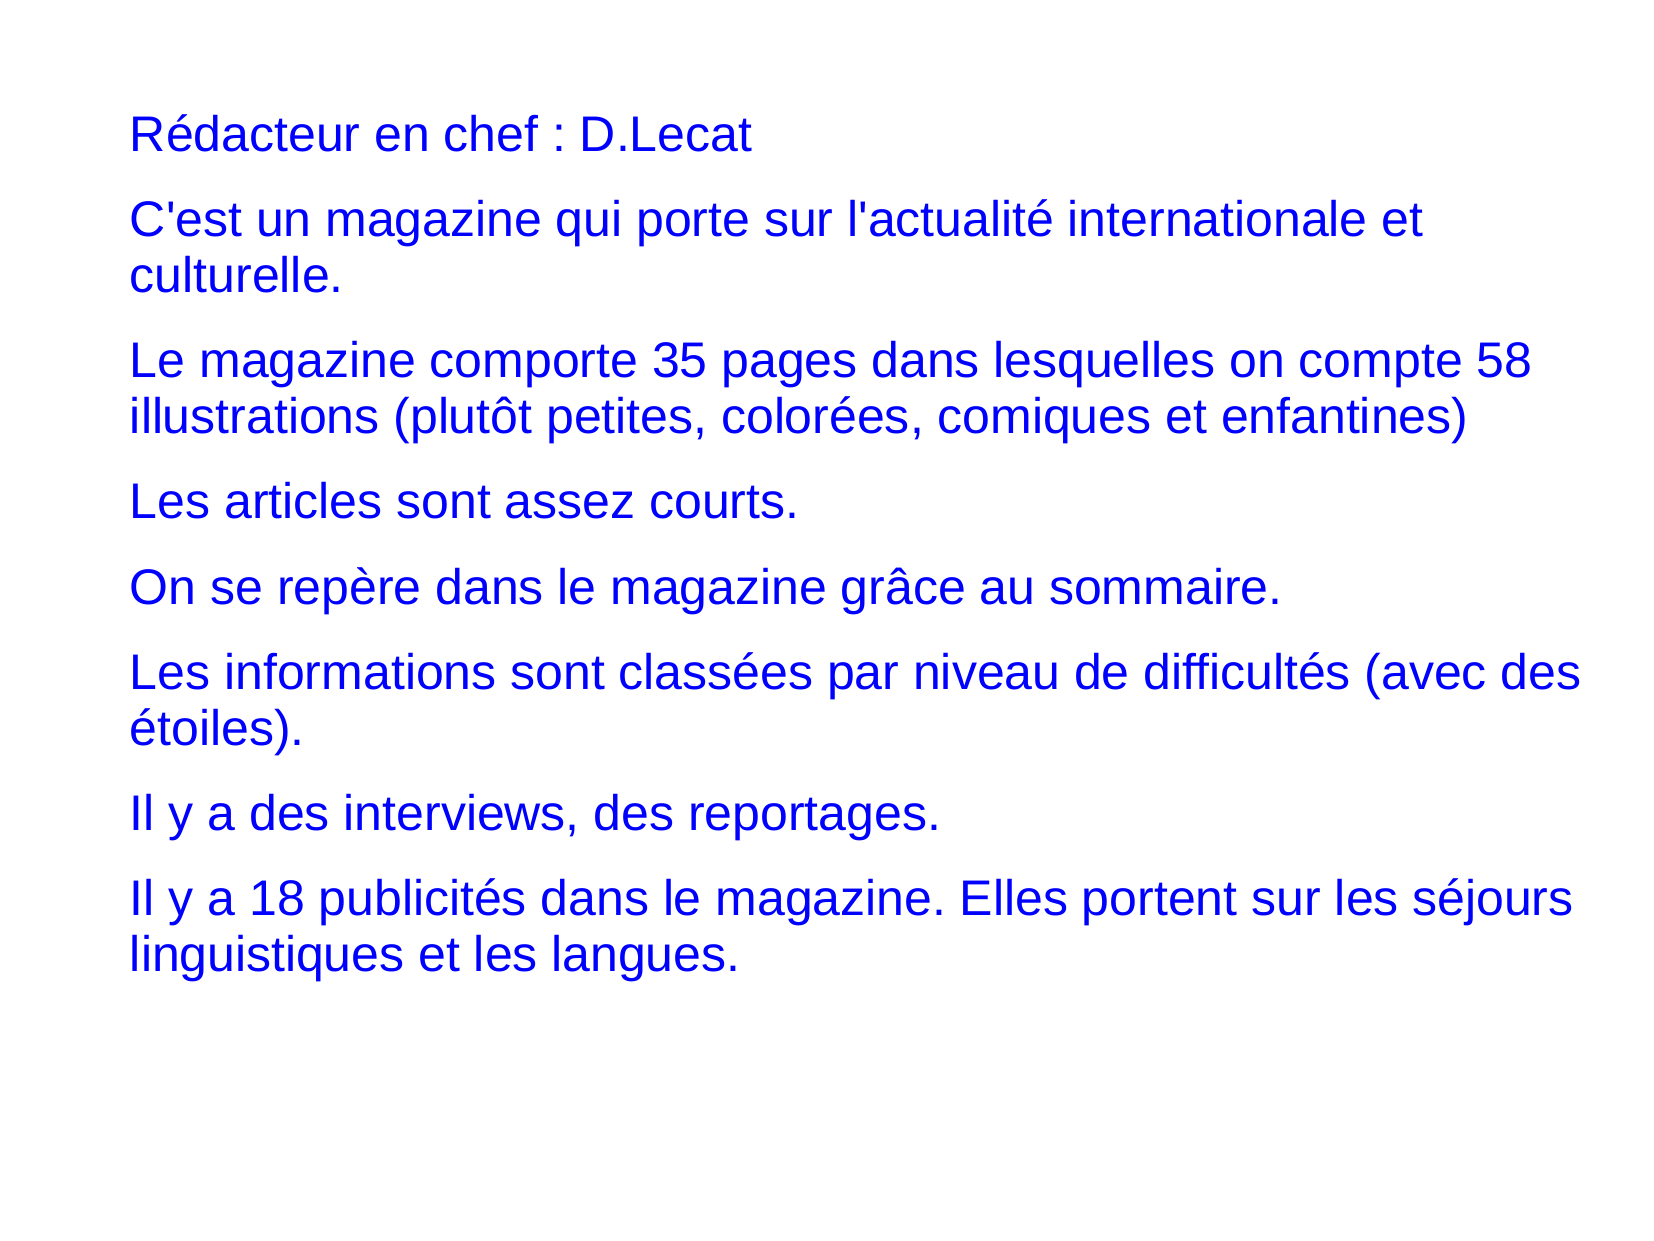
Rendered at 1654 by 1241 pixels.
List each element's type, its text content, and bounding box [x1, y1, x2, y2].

list Rédacteur en chef : D.Lecat C'est un magazine qui porte sur l'actualité internationale et culturelle. Le magazine comporte 35 pages dans lesquelles on compte 58 illustrations (plutôt petites, colorées, comiques et enfantines) Les articles sont assez courts. On se repère dans le magazine grâce au sommaire. Les informations sont classées par niveau de difficultés (avec des étoiles). Il y a des interviews, des reportages. Il y a 18 publicités dans le magazine. Elles portent sur les séjours linguistiques et les langues. [59, 106, 1630, 1241]
